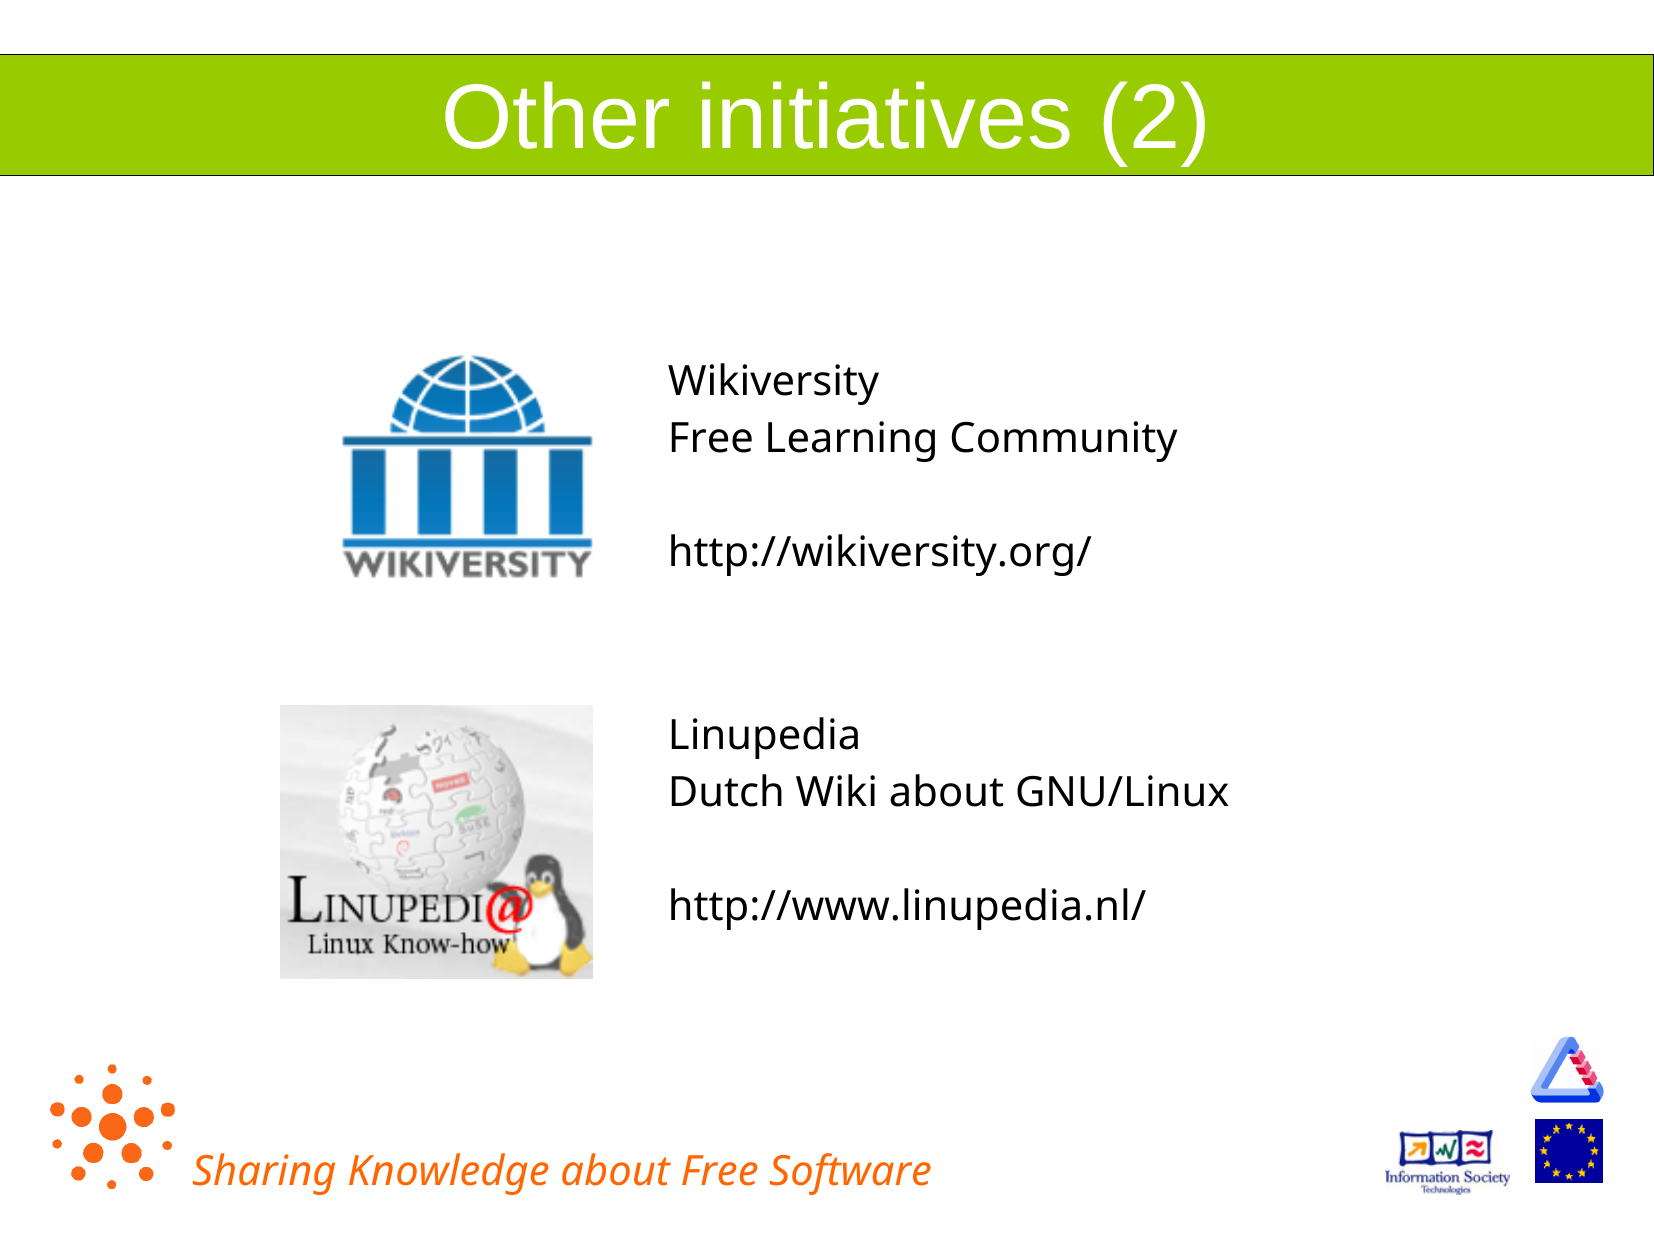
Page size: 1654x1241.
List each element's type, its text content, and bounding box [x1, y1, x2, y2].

picture [280, 705, 593, 979]
text_box Linupedia Dutch Wiki about GNU/Linux http://www.linupedia.nl/ [667, 704, 1205, 899]
picture [50, 1064, 175, 1189]
title Other initiatives (2) [82, 48, 1571, 185]
text_box Wikiversity Free Learning Community http://wikiversity.org/ [667, 350, 1149, 545]
picture [1385, 1130, 1510, 1195]
picture [1530, 1036, 1604, 1104]
picture [1535, 1119, 1603, 1183]
picture [326, 343, 608, 591]
